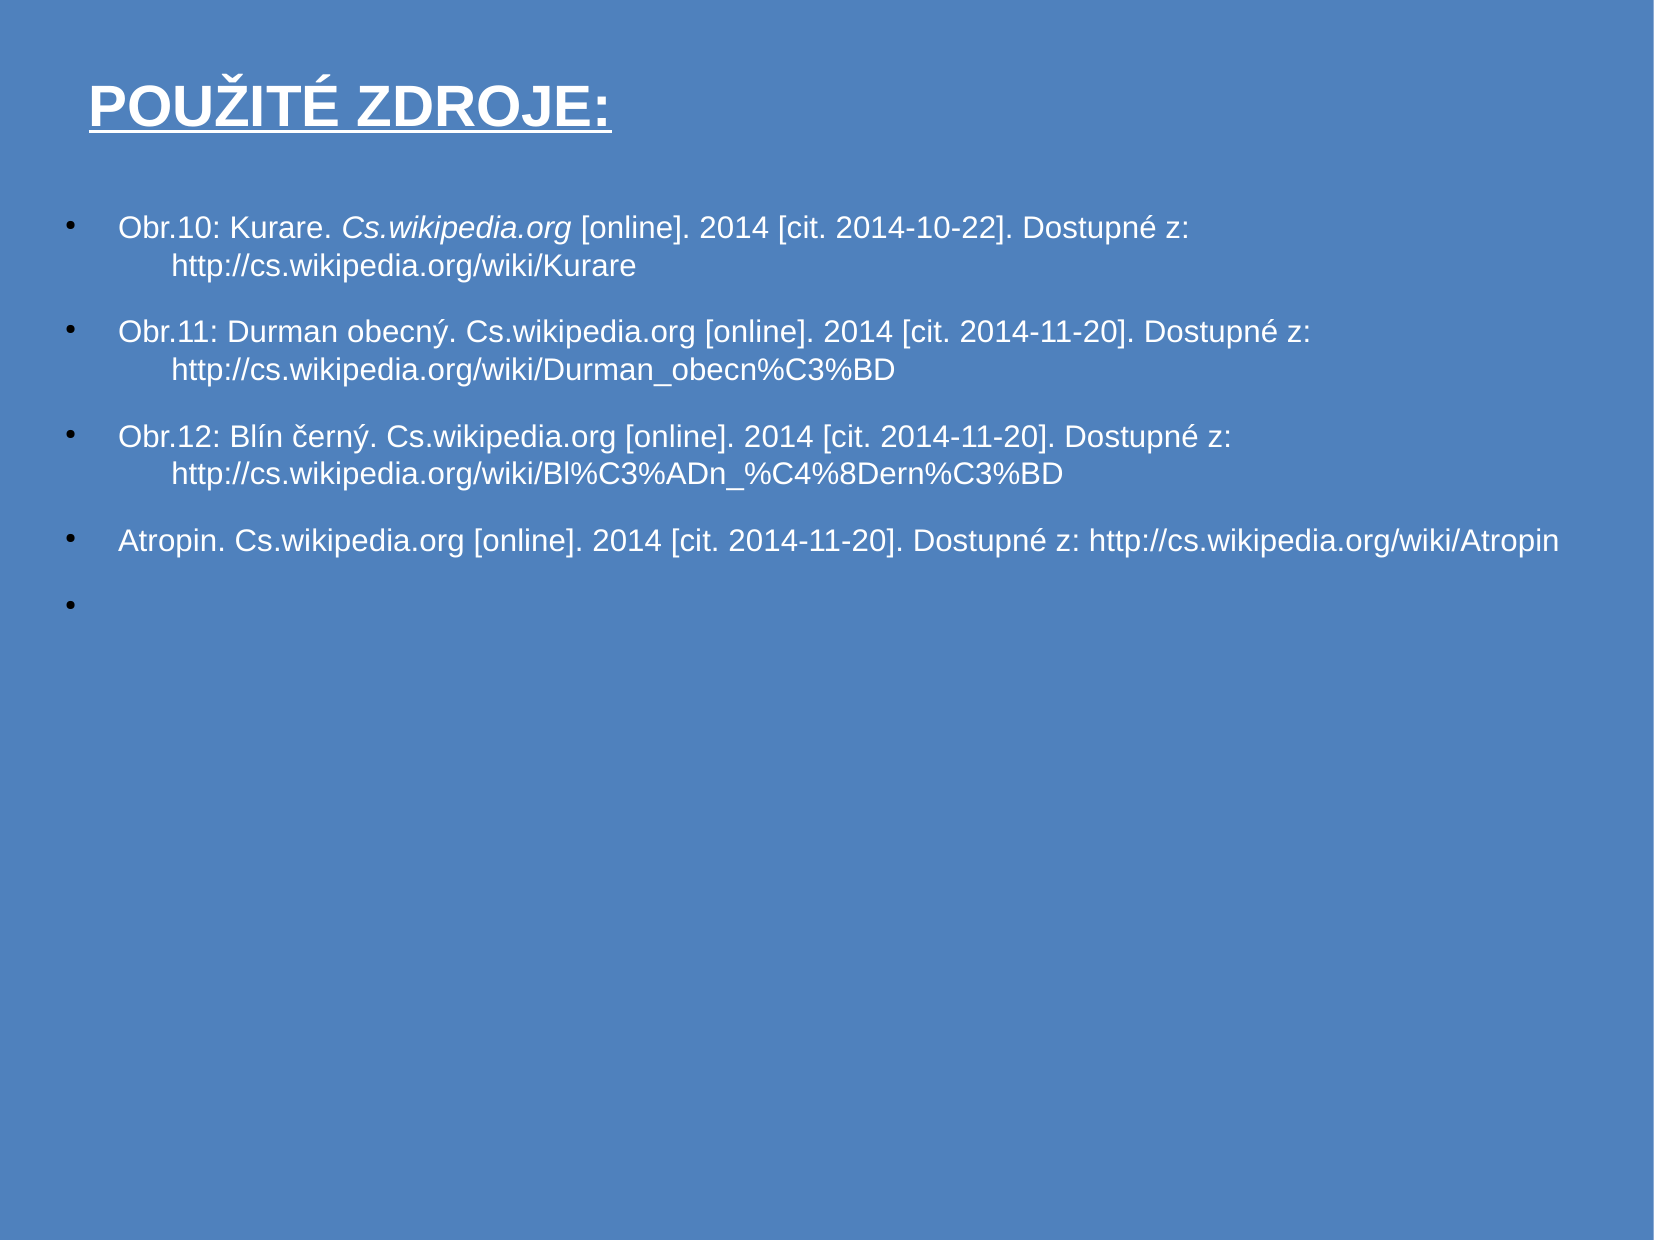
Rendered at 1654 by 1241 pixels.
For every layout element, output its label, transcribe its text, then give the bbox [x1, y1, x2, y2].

list Obr.10: Kurare. Cs.wikipedia.org [online]. 2014 [cit. 2014-10-22]. Dostupné z: http://cs.wikipedia.org/wiki/Kurare Obr.11: Durman obecný. Cs.wikipedia.org [online]. 2014 [cit. 2014-11-20]. Dostupné z: http://cs.wikipedia.org/wiki/Durman_obecn%C3%BD Obr.12: Blín černý. Cs.wikipedia.org [online]. 2014 [cit. 2014-11-20]. Dostupné z: http://cs.wikipedia.org/wiki/Bl%C3%ADn_%C4%8Dern%C3%BD Atropin. Cs.wikipedia.org [online]. 2014 [cit. 2014-11-20]. Dostupné z: http://cs.wikipedia.org/wiki/Atropin [29, 88, 1625, 886]
title POUŽITÉ ZDROJE: [88, 0, 1577, 88]
